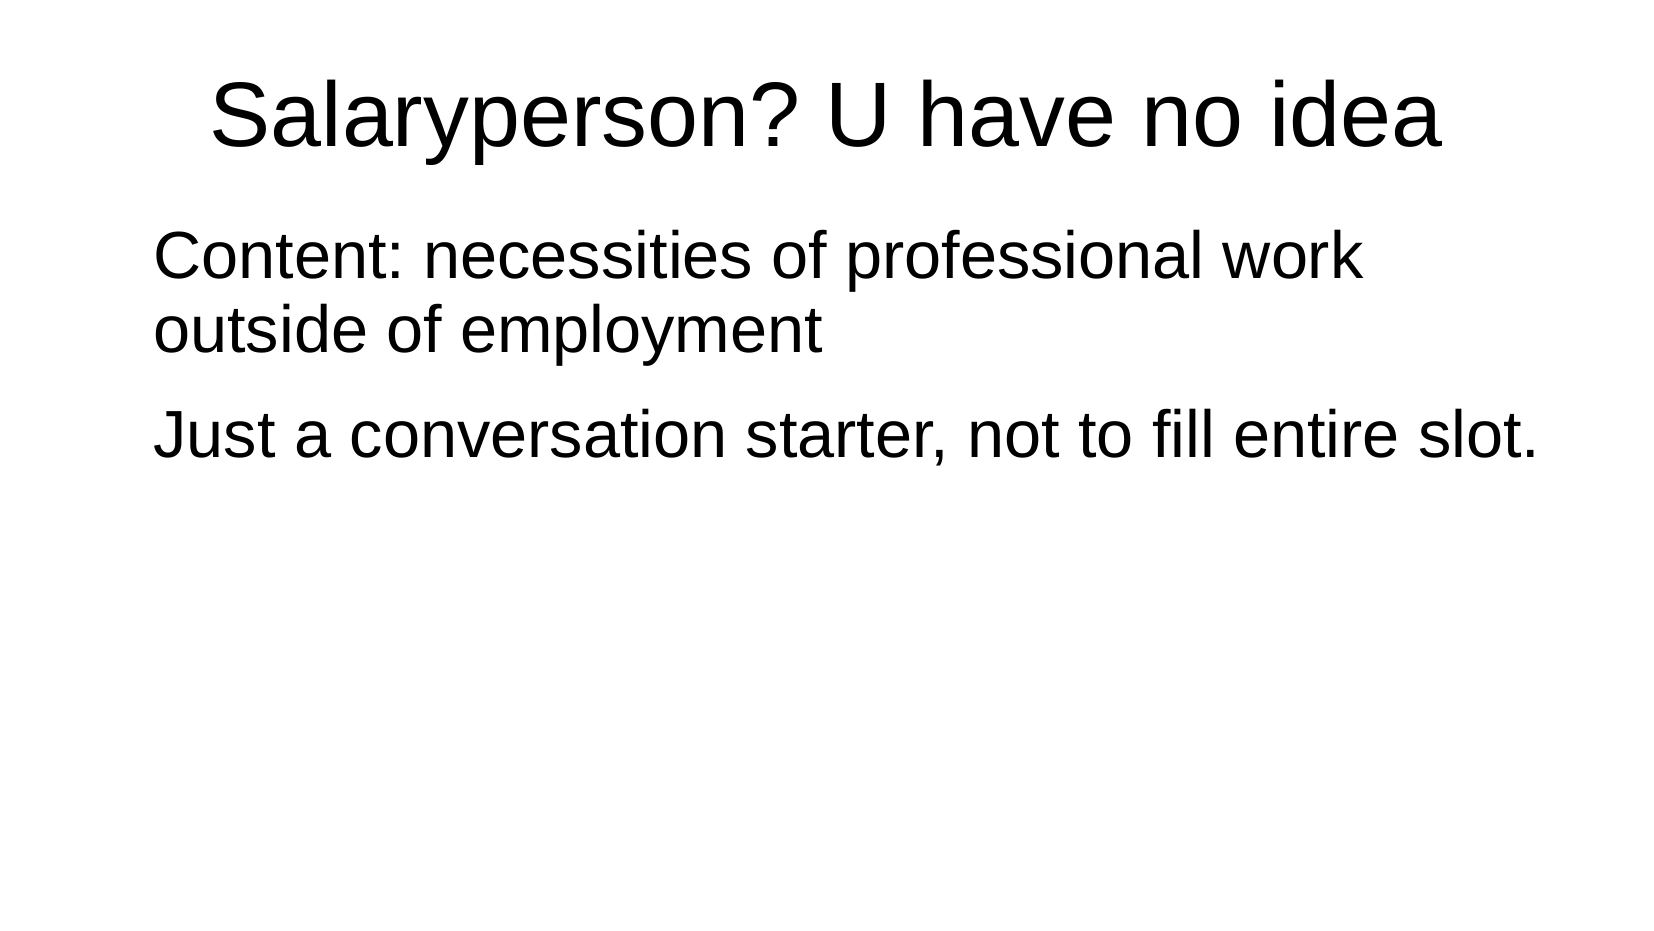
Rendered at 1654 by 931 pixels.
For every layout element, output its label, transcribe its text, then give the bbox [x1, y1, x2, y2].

list Content: necessities of professional work outside of employment Just a conversation starter, not to fill entire slot. [82, 217, 1571, 758]
title Salaryperson? U have no idea [82, 37, 1571, 193]
